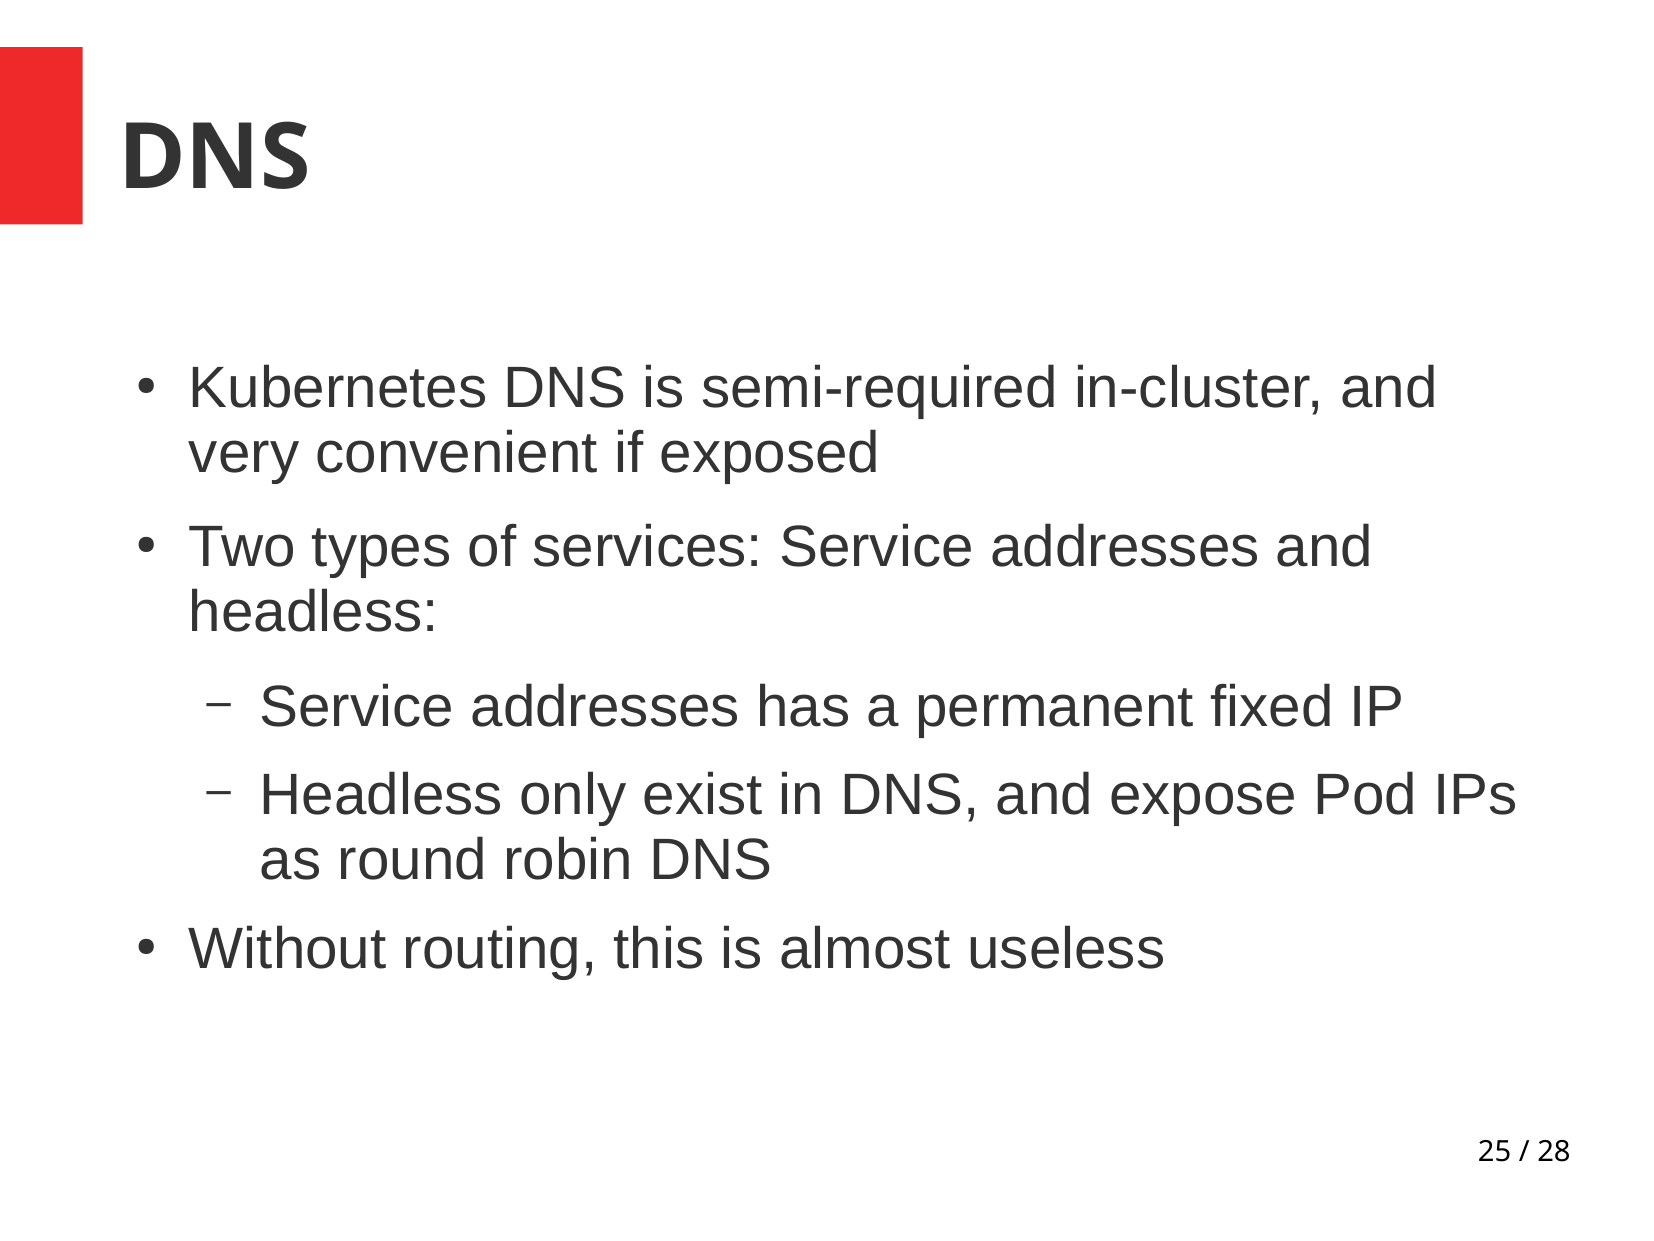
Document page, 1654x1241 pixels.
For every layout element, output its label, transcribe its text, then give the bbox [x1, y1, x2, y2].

title DNS [118, 49, 1571, 257]
list Kubernetes DNS is semi-required in-cluster, and very convenient if exposed Two types of services: Service addresses and headless: Service addresses has a permanent fixed IP Headless only exist in DNS, and expose Pod IPs as round robin DNS Without routing, this is almost useless [118, 354, 1536, 1074]
